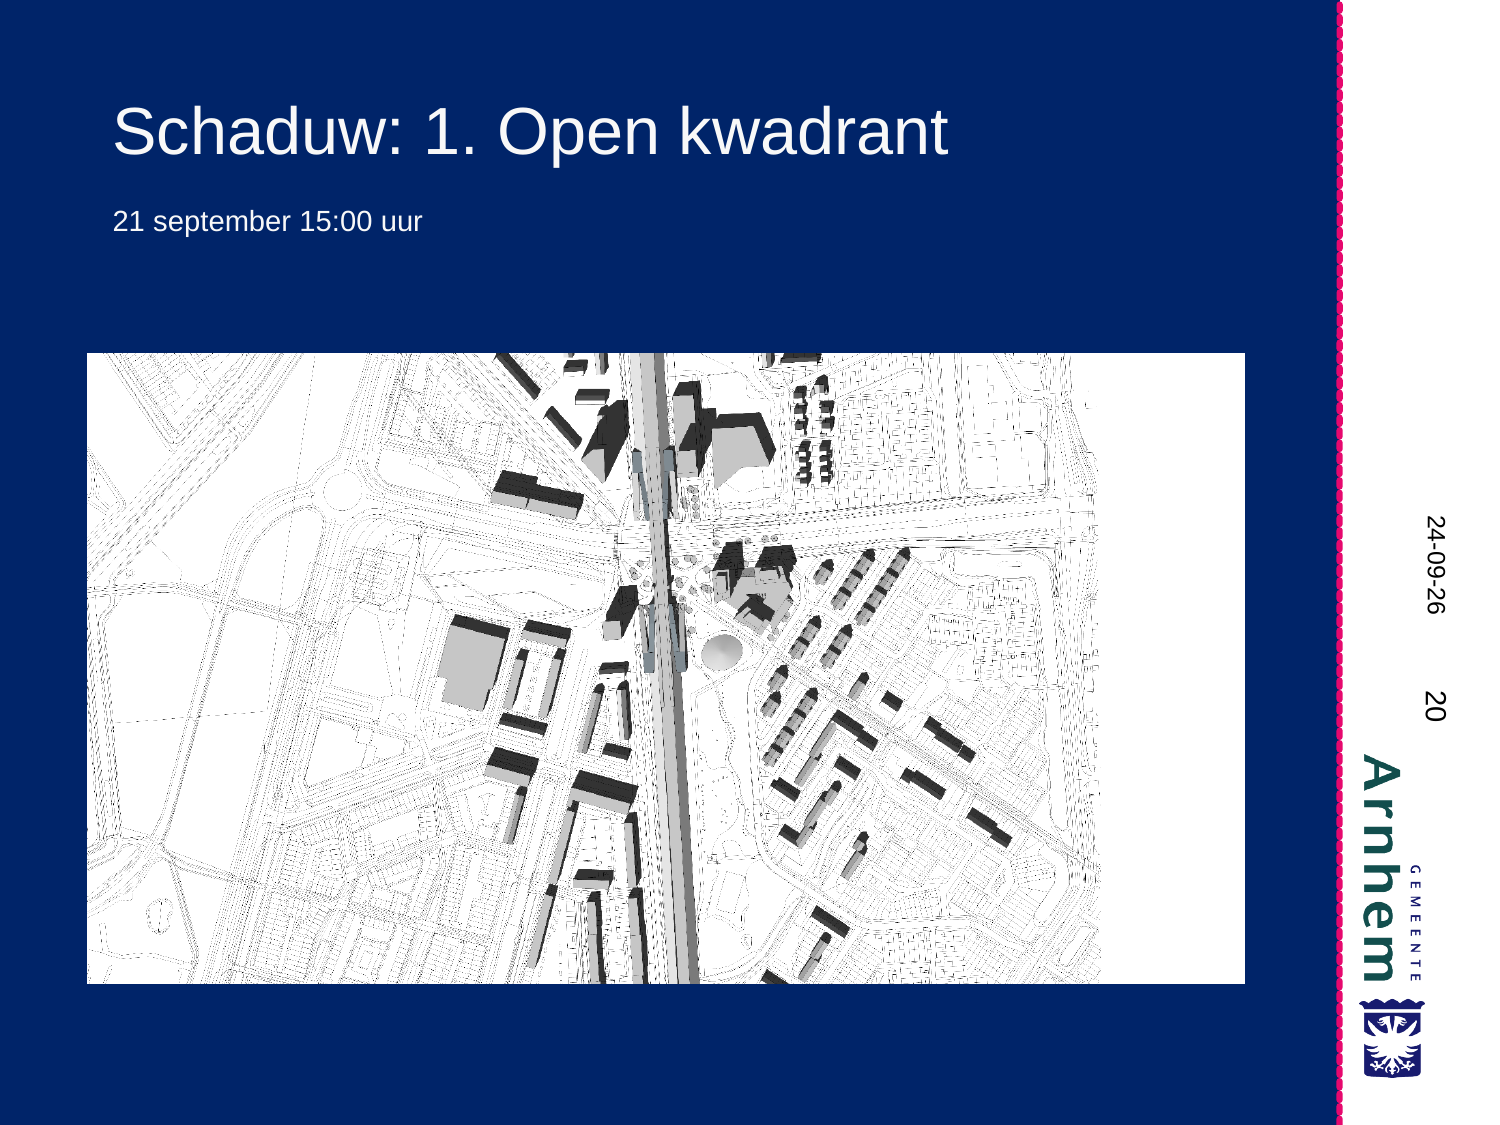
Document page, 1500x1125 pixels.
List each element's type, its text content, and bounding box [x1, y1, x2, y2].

picture [87, 353, 1245, 984]
text_box Schaduw: 1. Open kwadrant 21 september 15:00 uur [112, 87, 1270, 251]
text_box 20 [1412, 675, 1463, 751]
text_box 15-2-2022 [1410, 500, 1461, 688]
